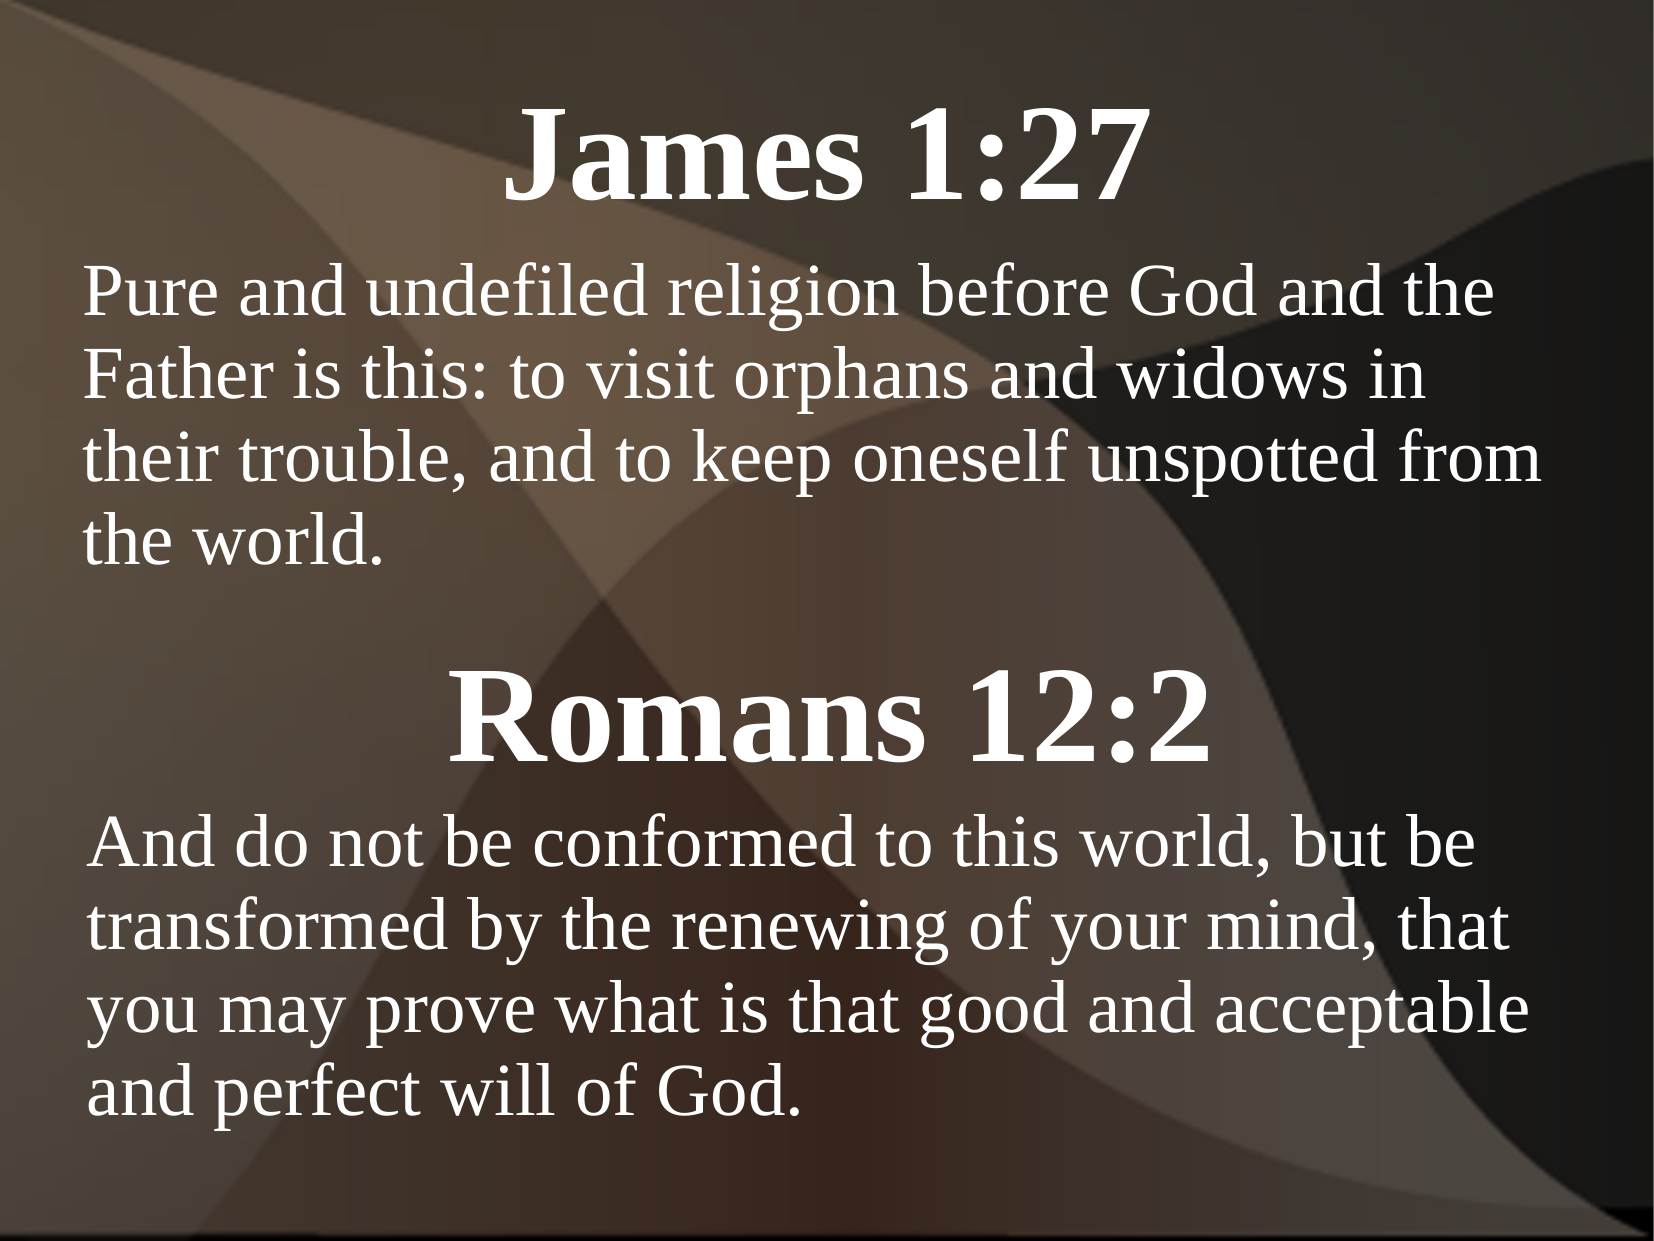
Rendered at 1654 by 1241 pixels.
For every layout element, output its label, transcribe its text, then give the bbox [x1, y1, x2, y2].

list And do not be conformed to this world, but be transformed by the renewing of your mind, that you may prove what is that good and acceptable and perfect will of God. [86, 799, 1576, 1241]
title James 1:27 [82, 49, 1571, 248]
title Romans 12:2 [86, 611, 1576, 799]
list Pure and undefiled religion before God and the Father is this: to visit orphans and widows in their trouble, and to keep oneself unspotted from the world. [82, 248, 1571, 694]
picture [0, 0, 1654, 1241]
